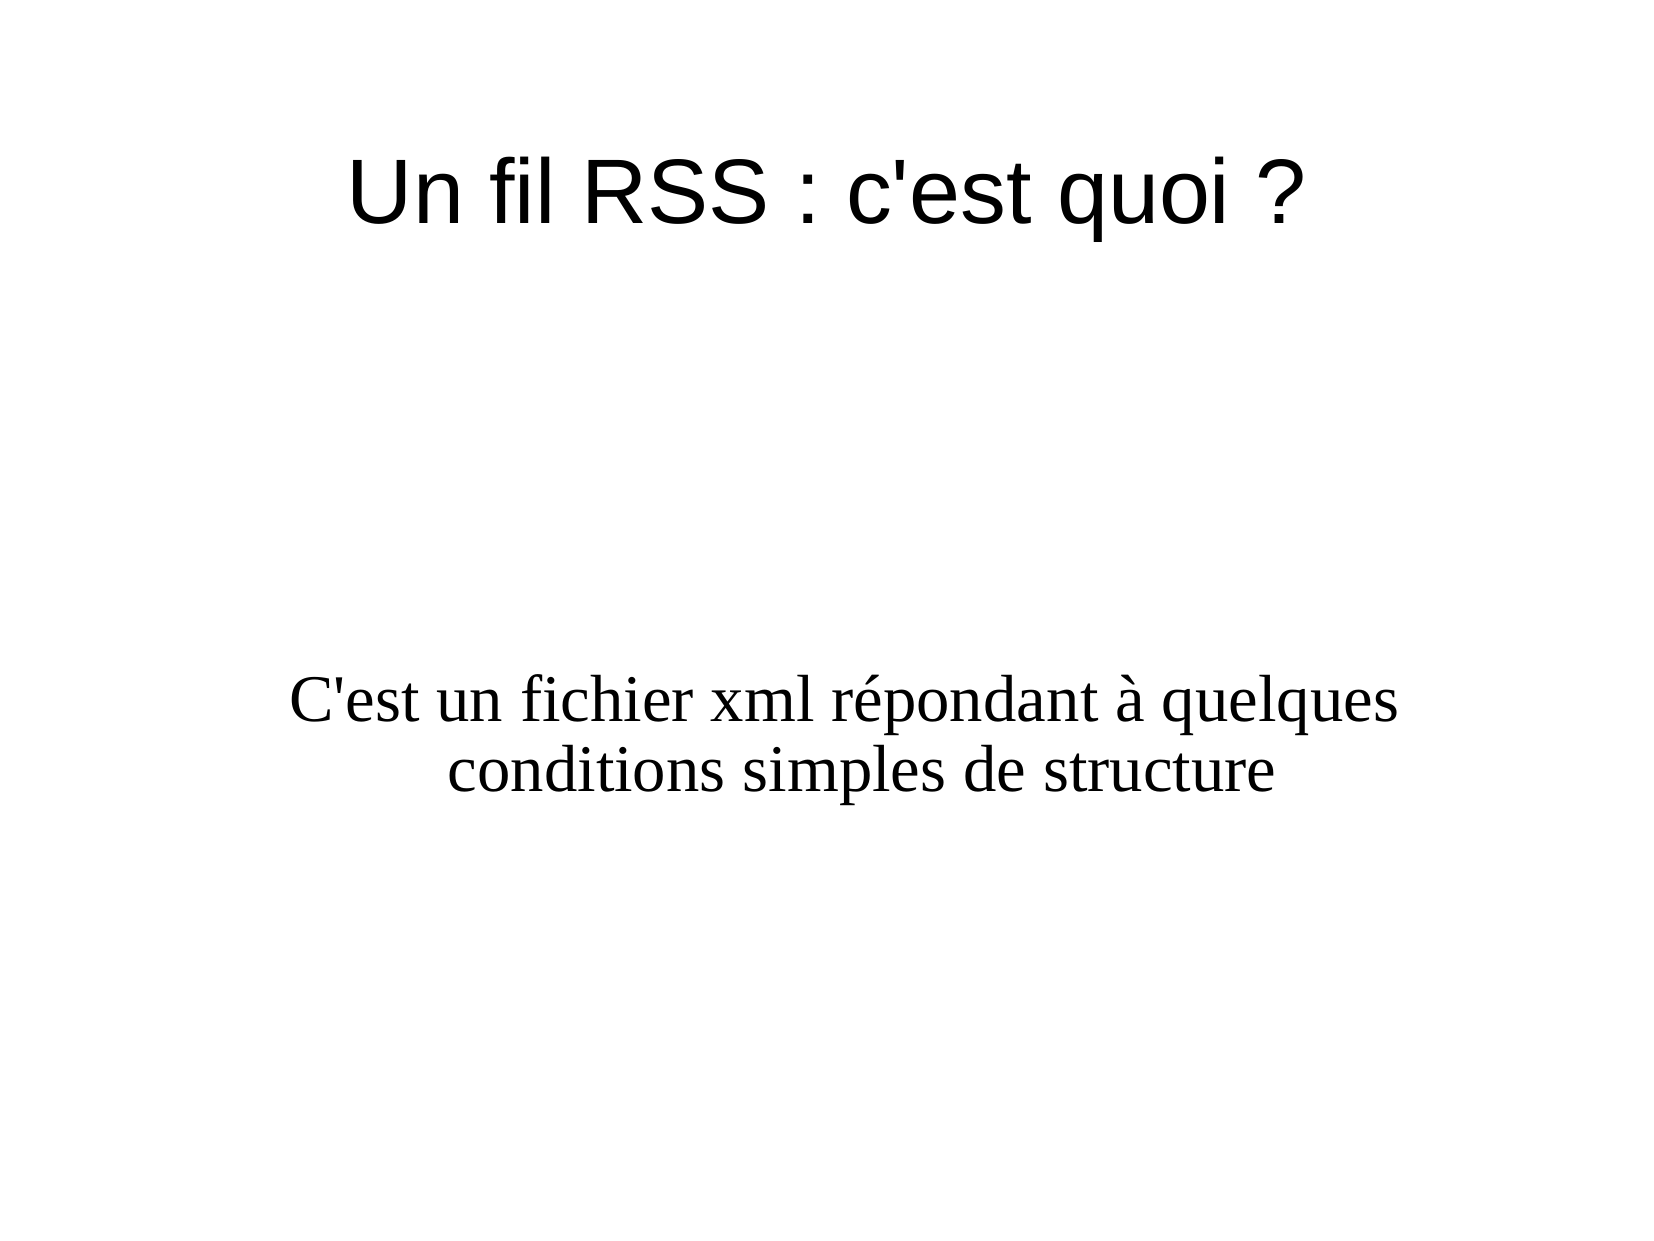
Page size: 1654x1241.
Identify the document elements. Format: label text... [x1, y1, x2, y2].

subtitle C'est un fichier xml répondant à quelques conditions simples de structure [121, 344, 1534, 1127]
title Un fil RSS : c'est quoi ? [121, 91, 1534, 299]
